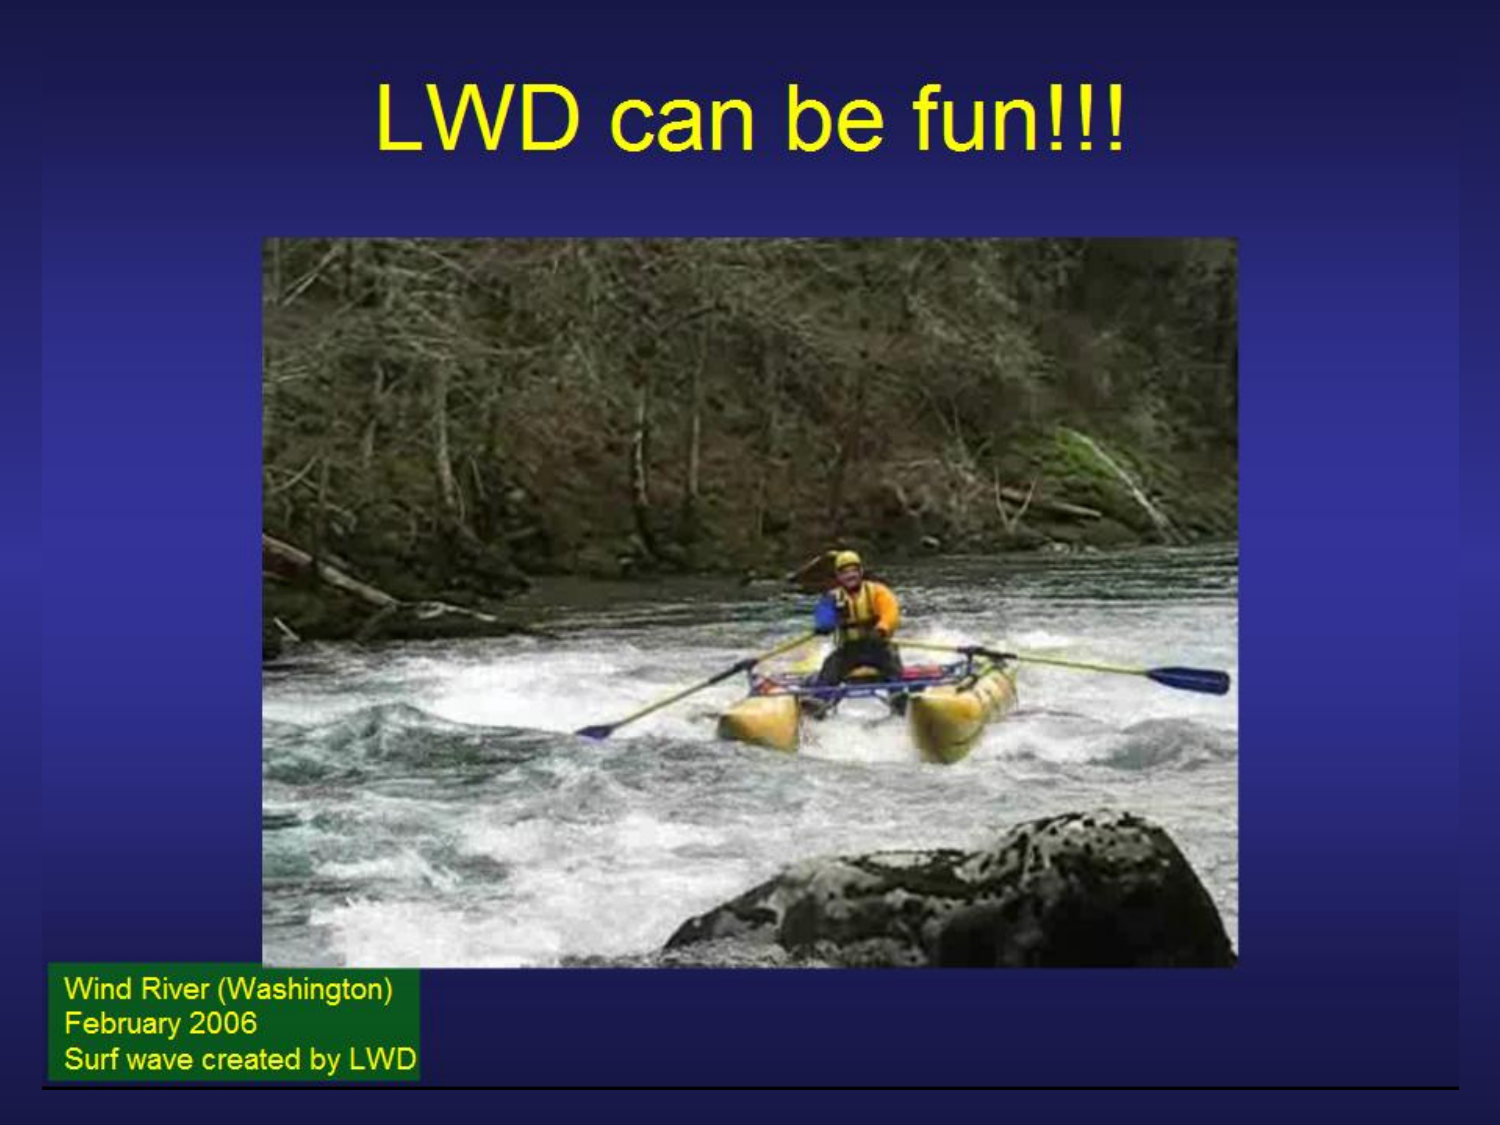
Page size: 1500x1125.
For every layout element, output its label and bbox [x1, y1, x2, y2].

picture [42, 36, 1459, 1090]
